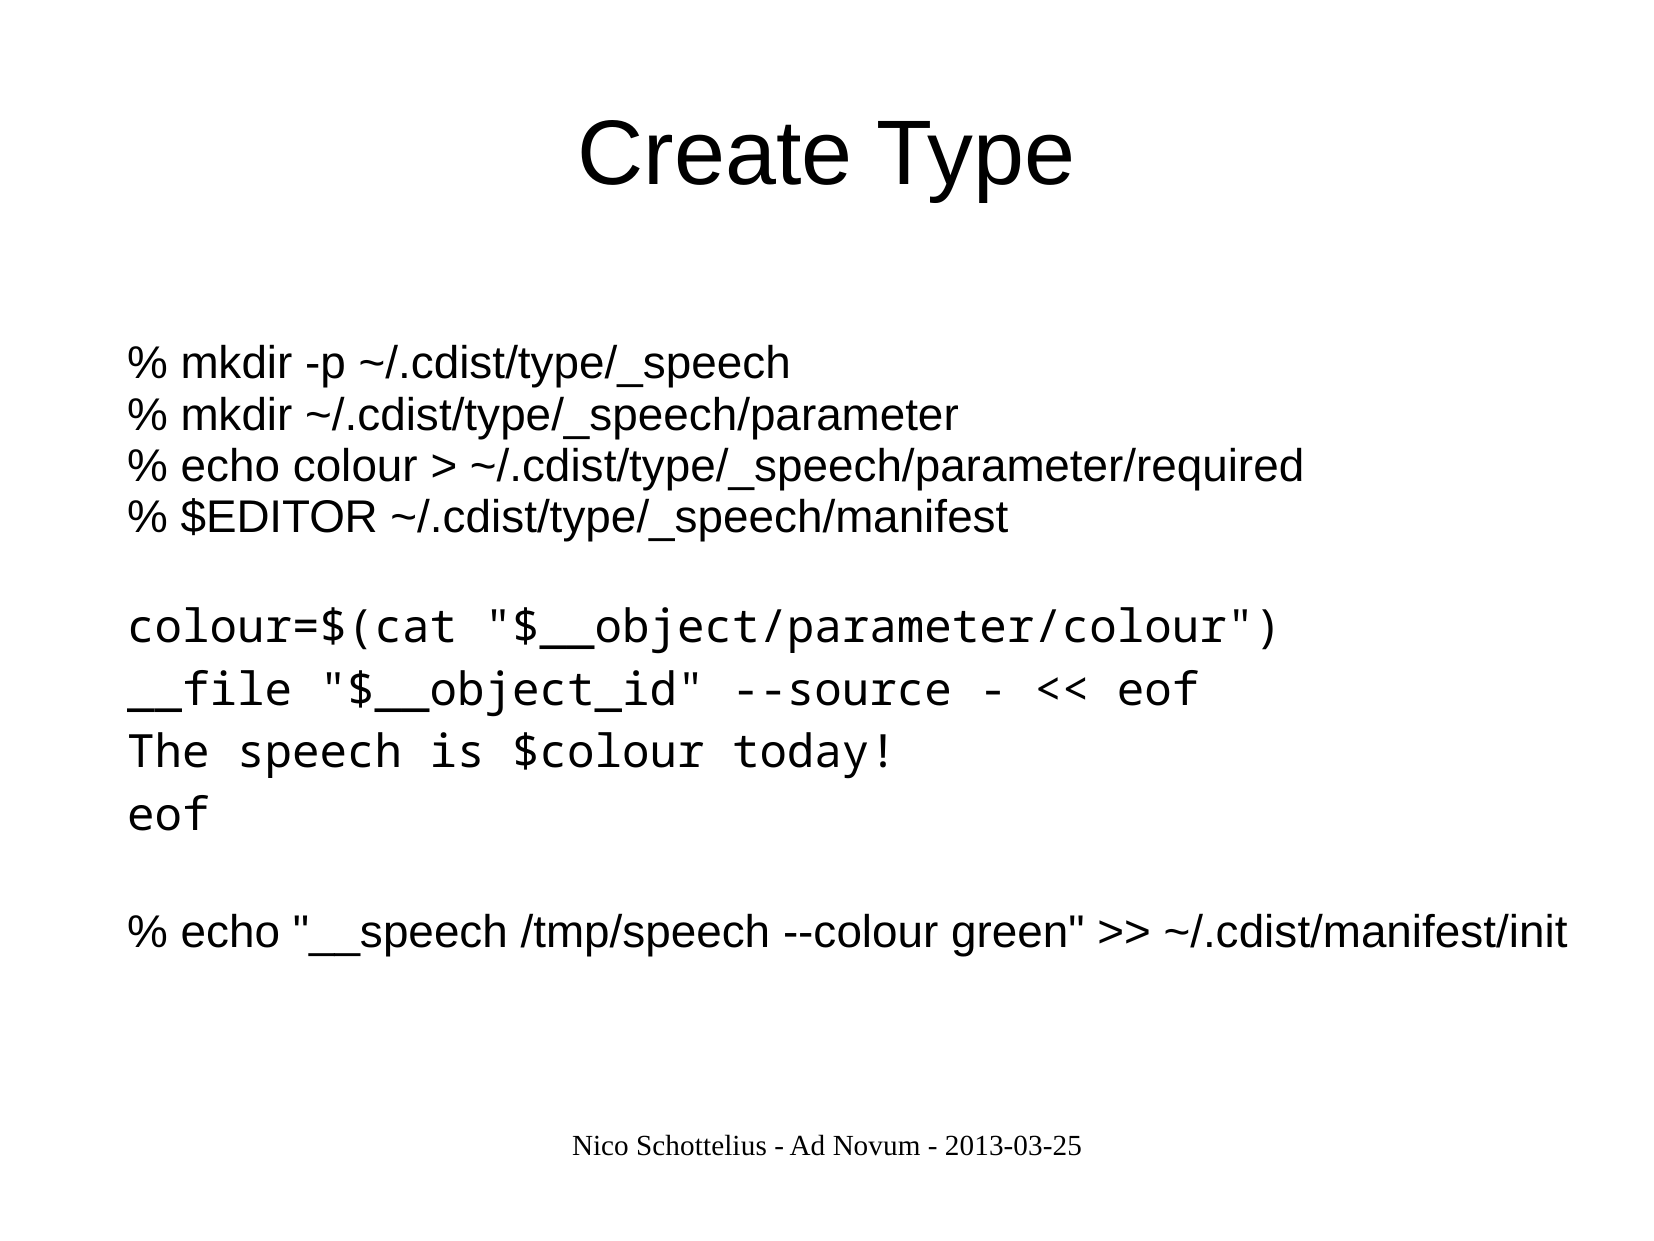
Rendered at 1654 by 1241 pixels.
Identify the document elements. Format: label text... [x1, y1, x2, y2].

text_box % mkdir -p ~/.cdist/type/_speech % mkdir ~/.cdist/type/_speech/parameter % echo colour > ~/.cdist/type/_speech/parameter/required % $EDITOR ~/.cdist/type/_speech/manifest colour=$(cat "$__object/parameter/colour") __file "$__object_id" --source - << eof The speech is $colour today! eof % echo "__speech /tmp/speech --colour green" >> ~/.cdist/manifest/init [112, 330, 1611, 954]
title Create Type [82, 49, 1571, 257]
